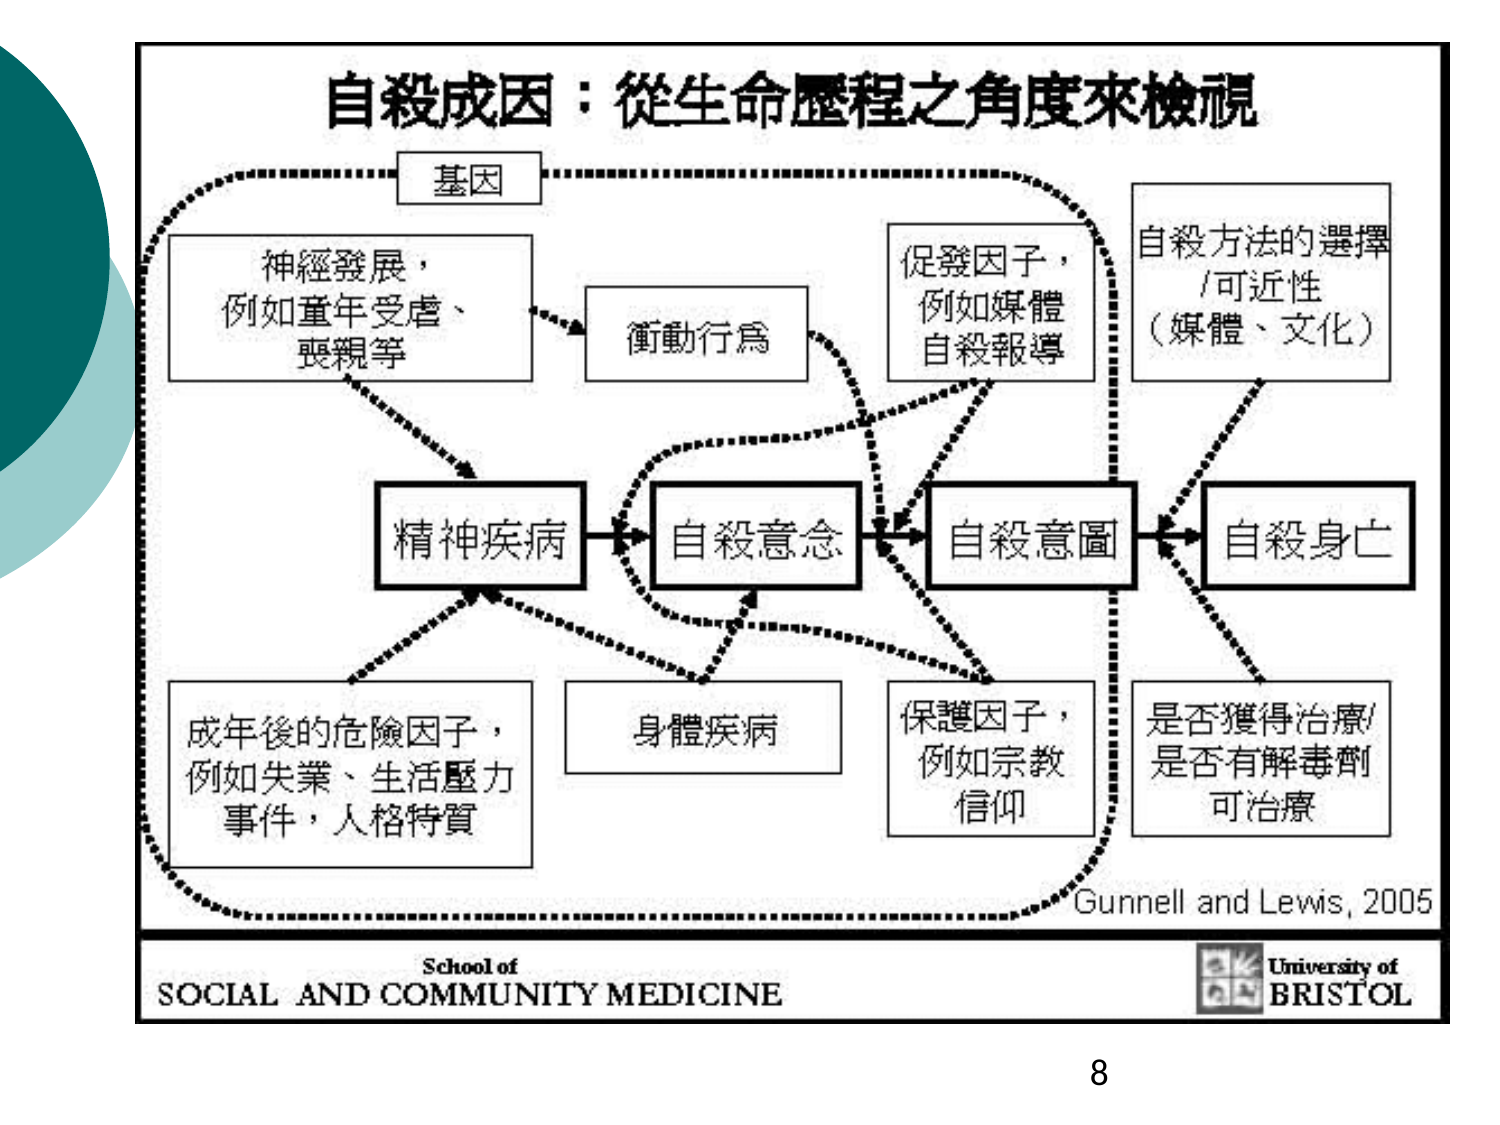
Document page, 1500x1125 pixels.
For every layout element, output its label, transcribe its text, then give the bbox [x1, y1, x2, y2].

picture [135, 42, 1450, 1024]
text_box 8 [1074, 1025, 1426, 1101]
